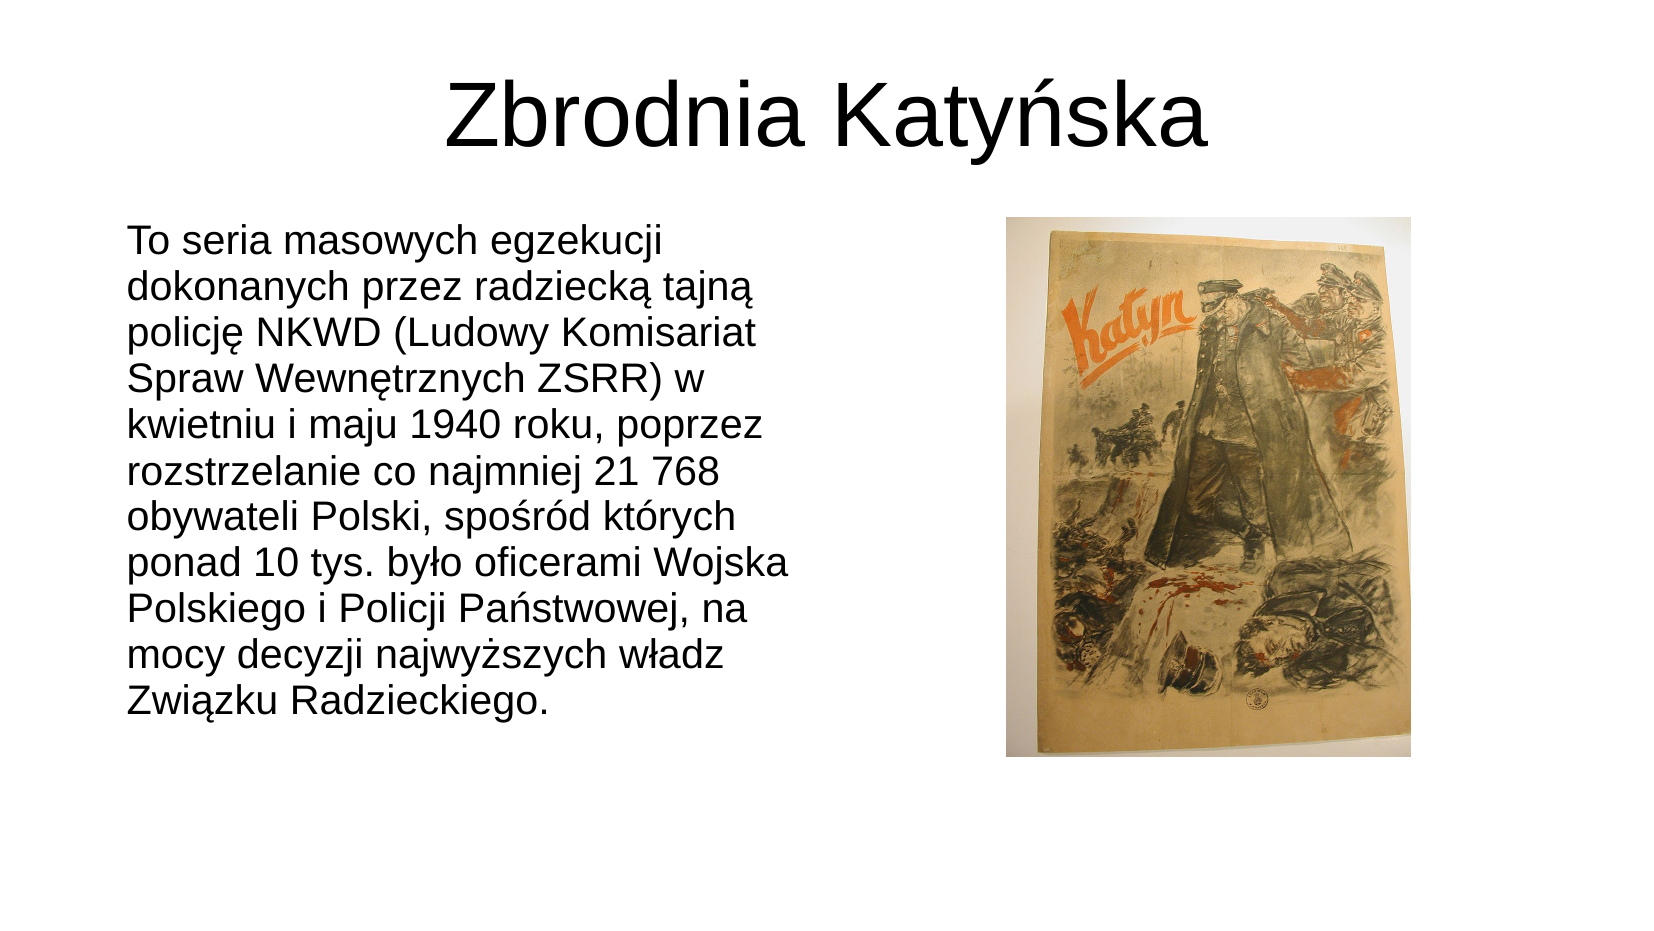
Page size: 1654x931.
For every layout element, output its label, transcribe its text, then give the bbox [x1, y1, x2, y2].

list To seria masowych egzekucji dokonanych przez radziecką tajną policję NKWD (Ludowy Komisariat Spraw Wewnętrznych ZSRR) w kwietniu i maju 1940 roku, poprzez rozstrzelanie co najmniej 21 768 obywateli Polski, spośród których ponad 10 tys. było oficerami Wojska Polskiego i Policji Państwowej, na mocy decyzji najwyższych władz Związku Radzieckiego. [82, 217, 809, 758]
title Zbrodnia Katyńska [82, 37, 1571, 193]
picture [1006, 217, 1411, 758]
